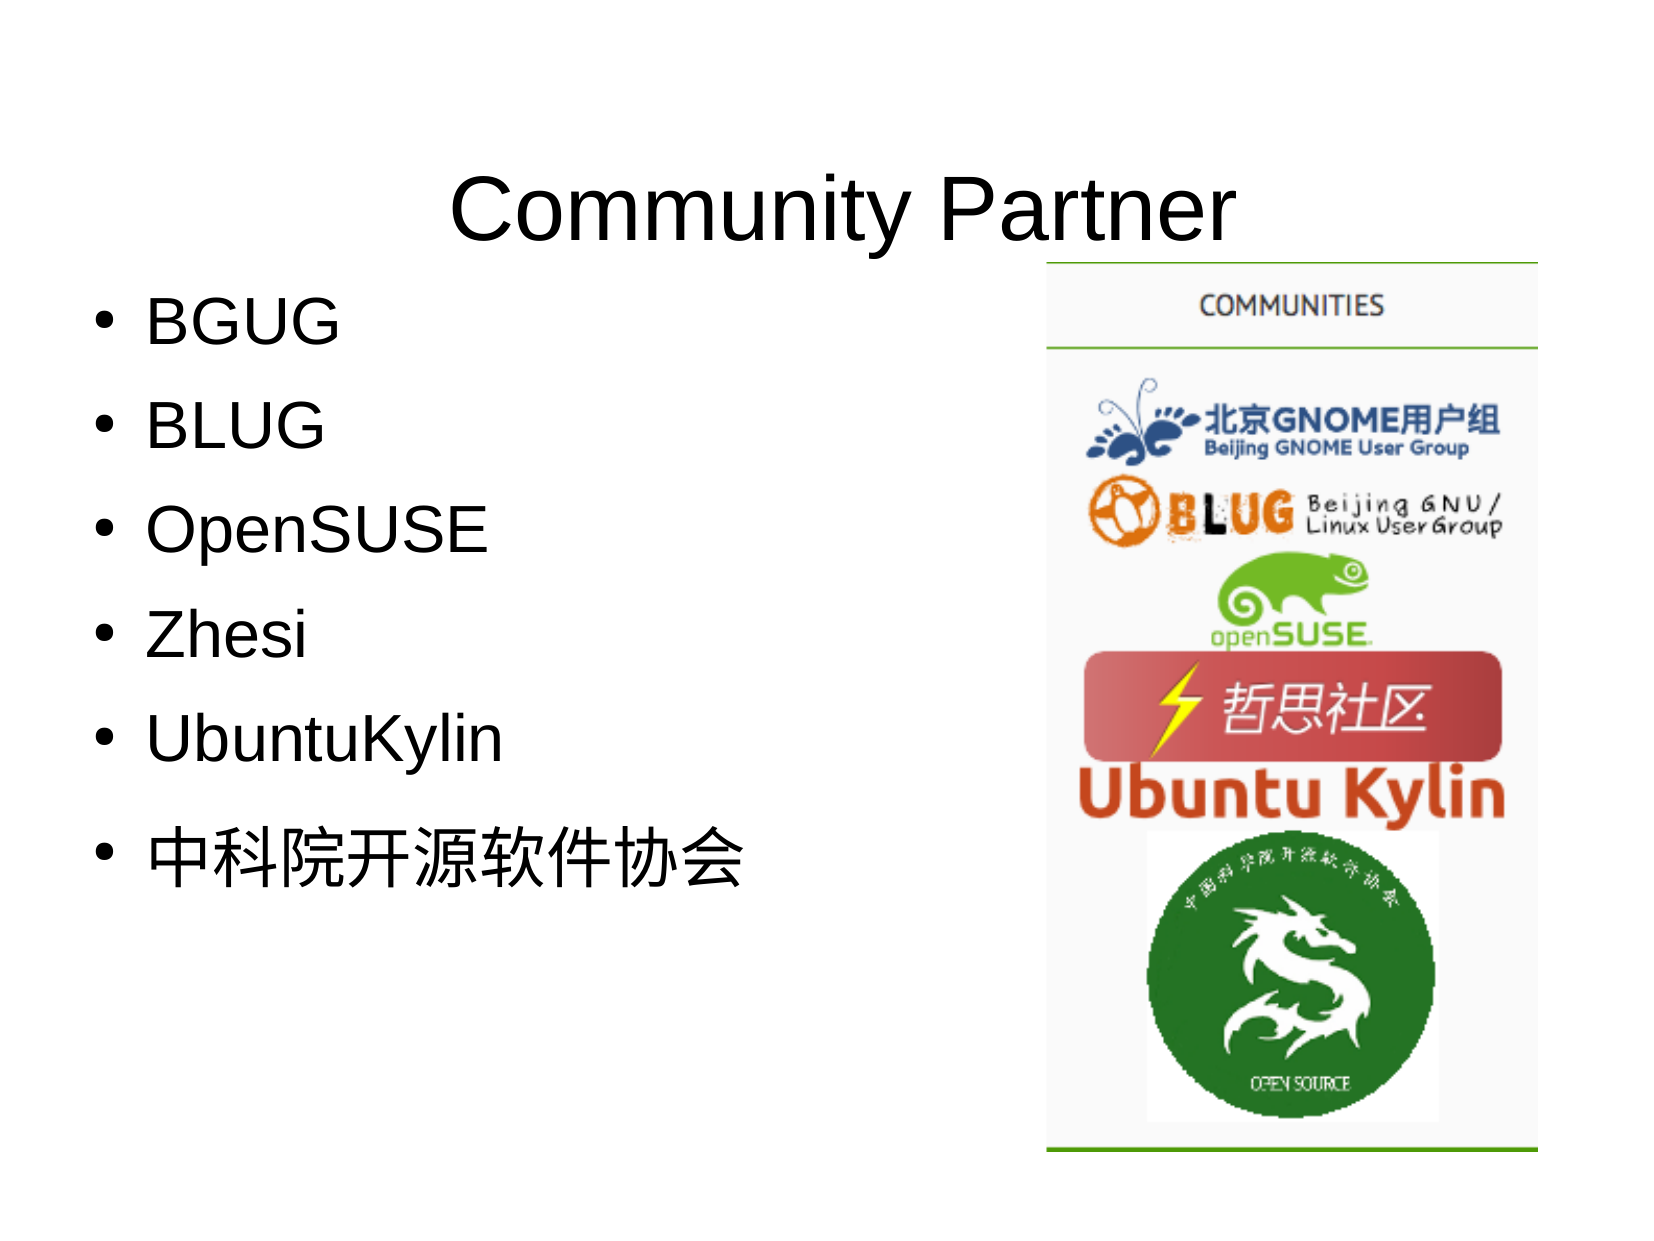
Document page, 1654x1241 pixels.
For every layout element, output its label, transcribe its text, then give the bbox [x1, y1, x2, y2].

list BGUG BLUG OpenSUSE Zhesi UbuntuKylin 中科院开源软件协会 [75, 283, 802, 1088]
picture [1045, 262, 1538, 1152]
title Community Partner [112, 112, 1601, 305]
